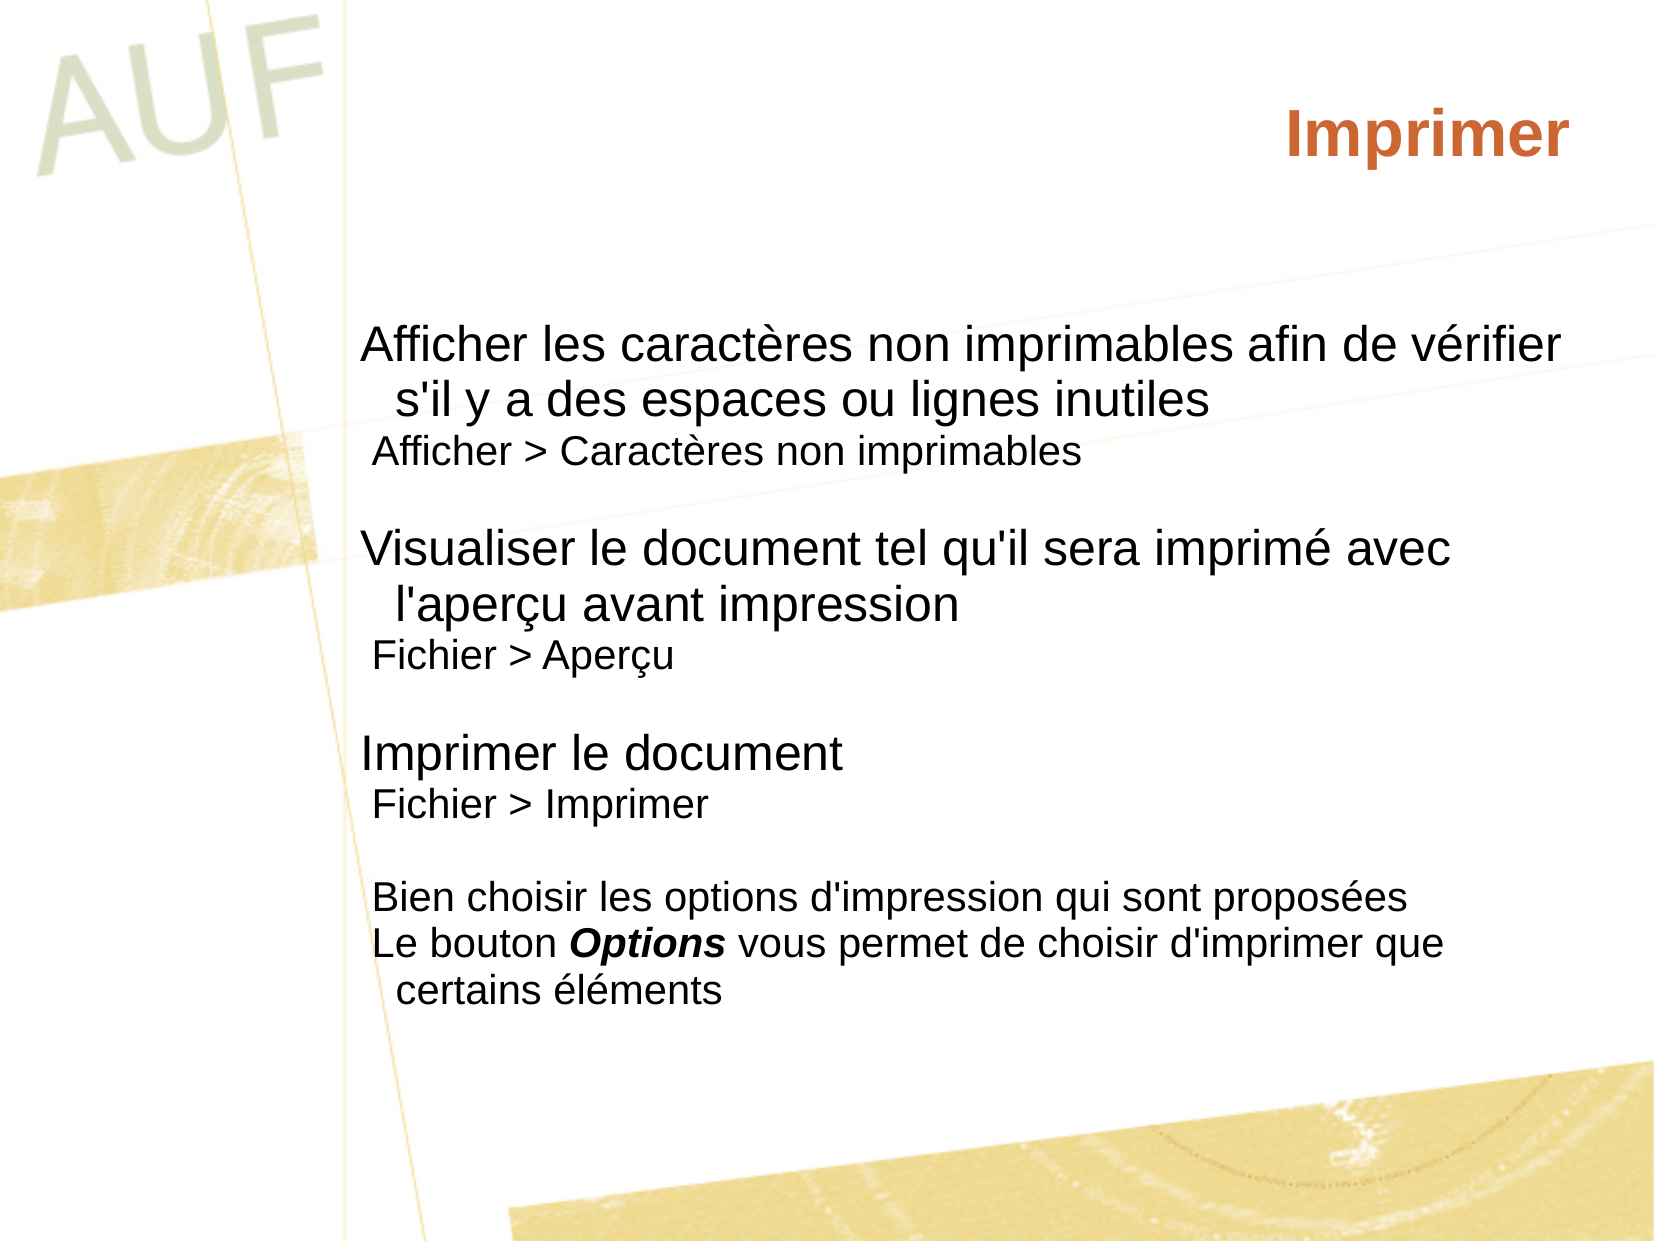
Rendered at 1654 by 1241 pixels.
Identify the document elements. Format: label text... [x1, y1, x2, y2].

subtitle Afficher les caractères non imprimables afin de vérifier s'il y a des espaces ou lignes inutiles Afficher > Caractères non imprimables Visualiser le document tel qu'il sera imprimé avec l'aperçu avant impression Fichier > Aperçu Imprimer le document Fichier > Imprimer Bien choisir les options d'impression qui sont proposées Le bouton Options vous permet de choisir d'imprimer que certains éléments [324, 236, 1571, 1093]
picture [0, 0, 1654, 1241]
title Imprimer [324, 59, 1571, 207]
